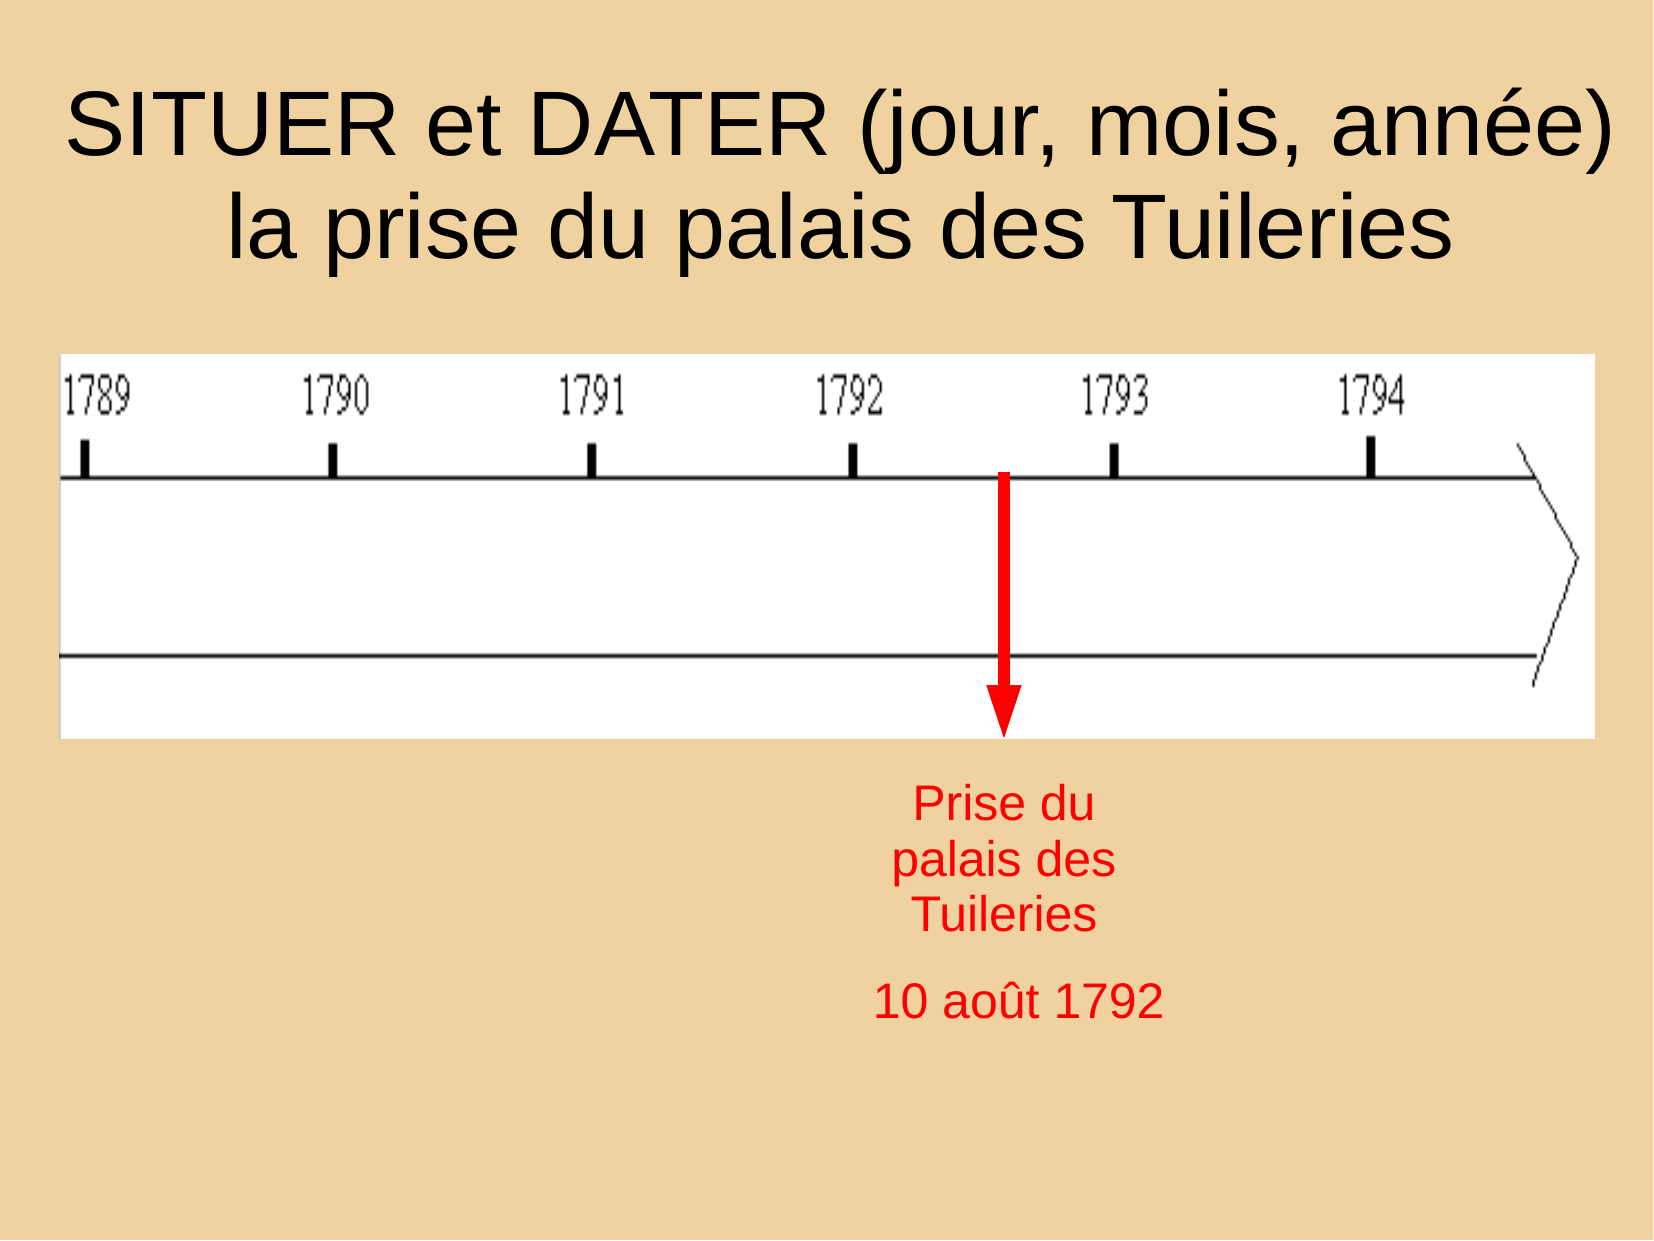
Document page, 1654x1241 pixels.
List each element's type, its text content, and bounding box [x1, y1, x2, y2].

text_box 10 août 1792 [856, 966, 1182, 1037]
text_box SITUER et DATER (jour, mois, année) la prise du palais des Tuileries [29, 65, 1654, 286]
picture [59, 354, 1595, 739]
text_box Prise du palais des Tuileries [826, 767, 1182, 950]
